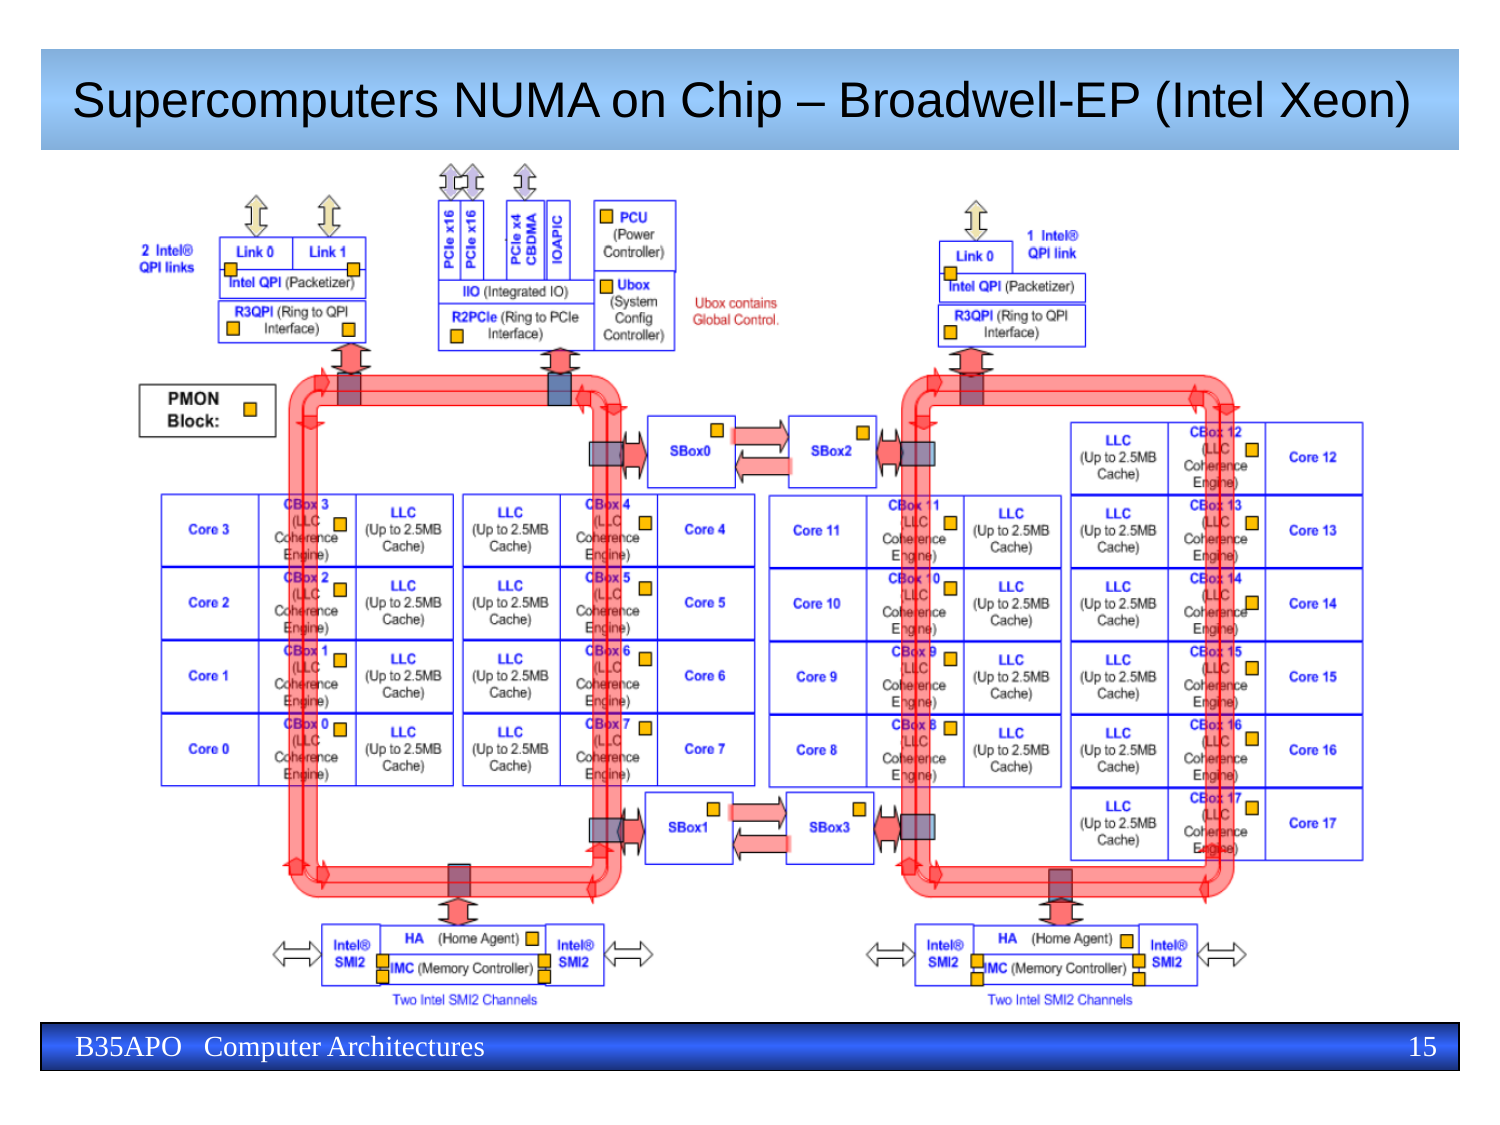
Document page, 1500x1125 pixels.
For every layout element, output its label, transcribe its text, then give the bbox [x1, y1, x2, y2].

title Supercomputers NUMA on Chip – Broadwell-EP (Intel Xeon) [41, 49, 1459, 150]
picture [131, 162, 1369, 1013]
